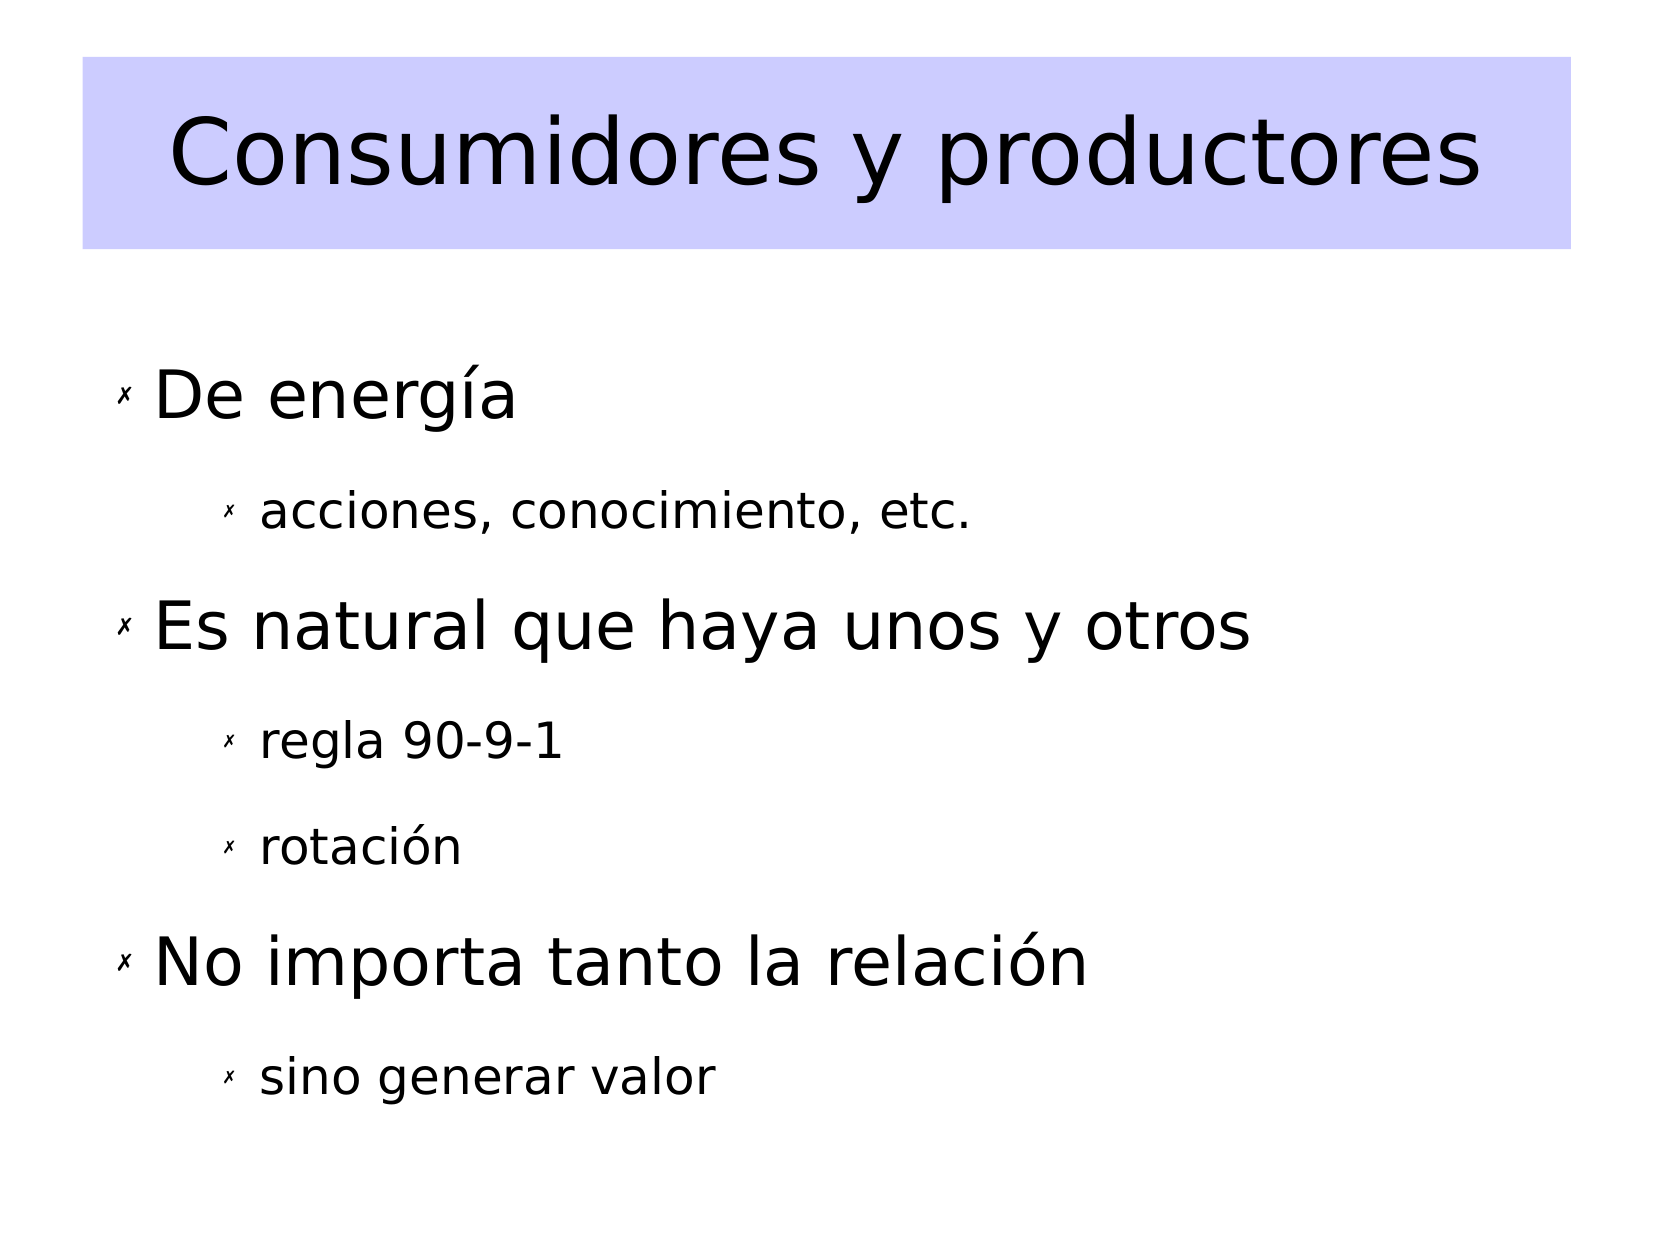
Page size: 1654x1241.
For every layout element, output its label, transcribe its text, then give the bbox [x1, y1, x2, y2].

subtitle De energía acciones, conocimiento, etc. Es natural que haya unos y otros regla 90-9-1 rotación No importa tanto la relación sino generar valor [82, 354, 1571, 1109]
title Consumidores y productores [82, 56, 1571, 250]
